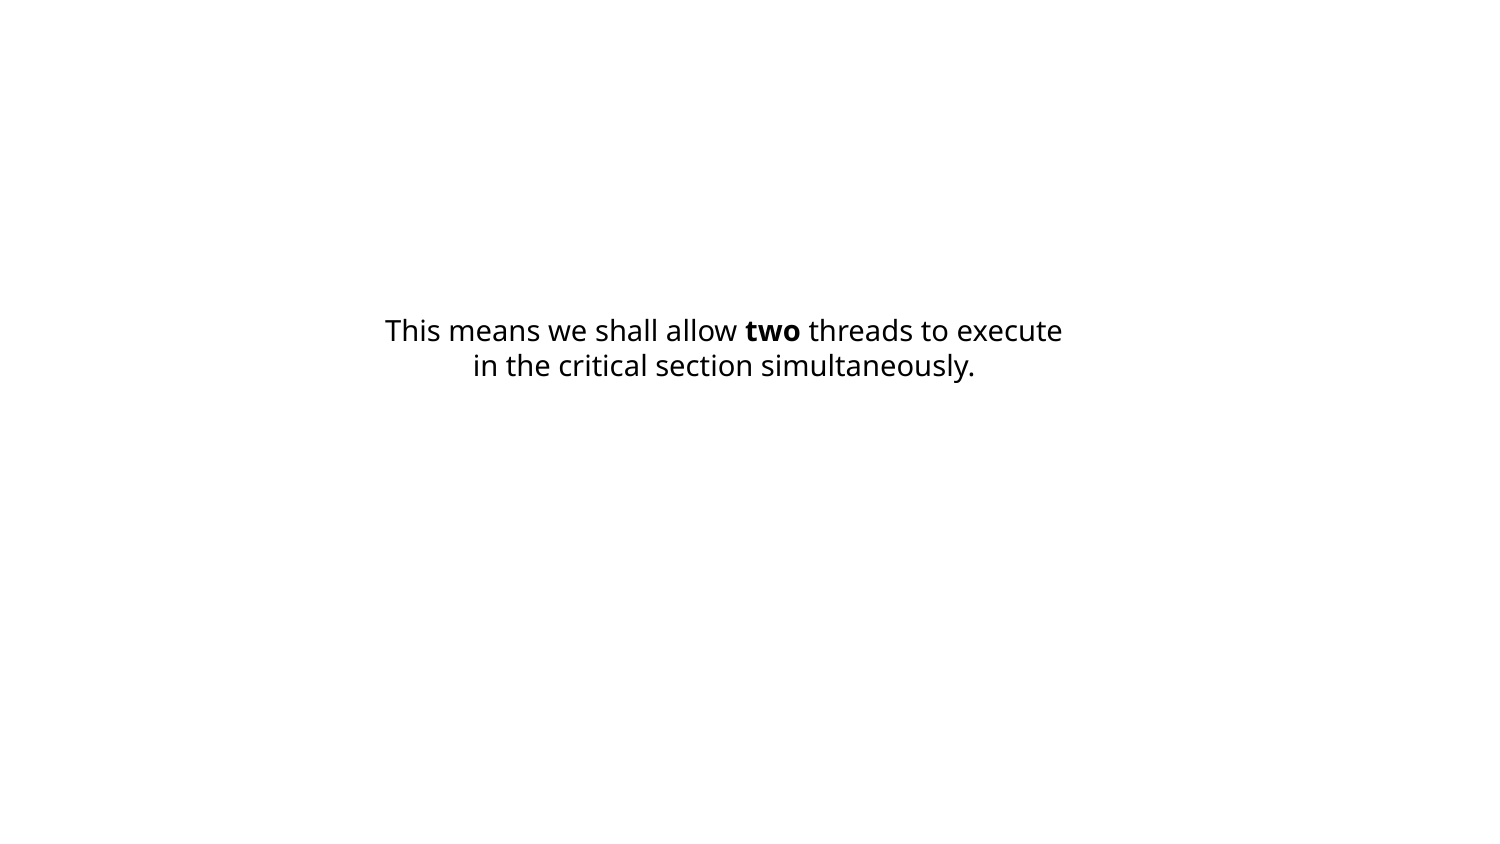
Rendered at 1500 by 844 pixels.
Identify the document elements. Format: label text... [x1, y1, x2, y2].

text_box This means we shall allow two threads to execute in the critical section simultaneously. [0, 196, 1449, 498]
